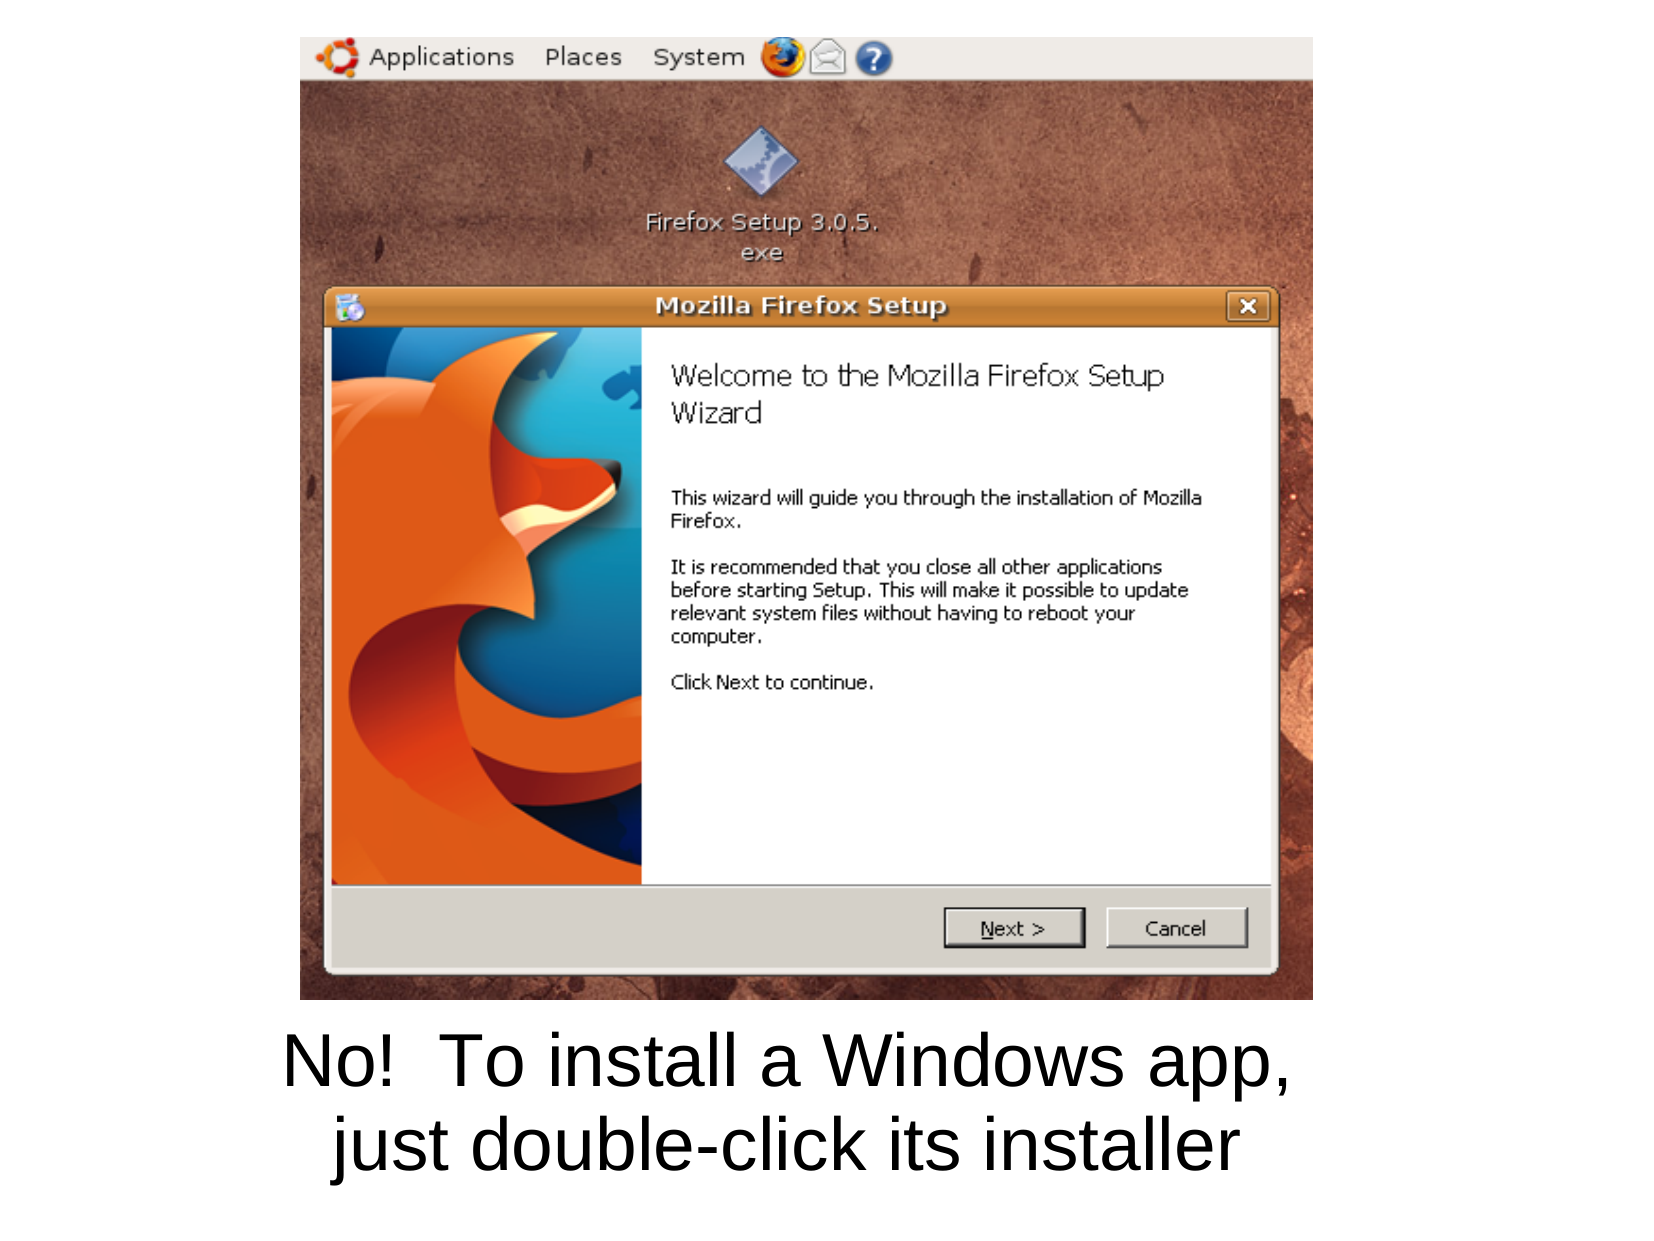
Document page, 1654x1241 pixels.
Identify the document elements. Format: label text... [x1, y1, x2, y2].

text_box No! To install a Windows app, just double-click its installer [262, 1012, 1313, 1201]
picture [300, 37, 1313, 1000]
